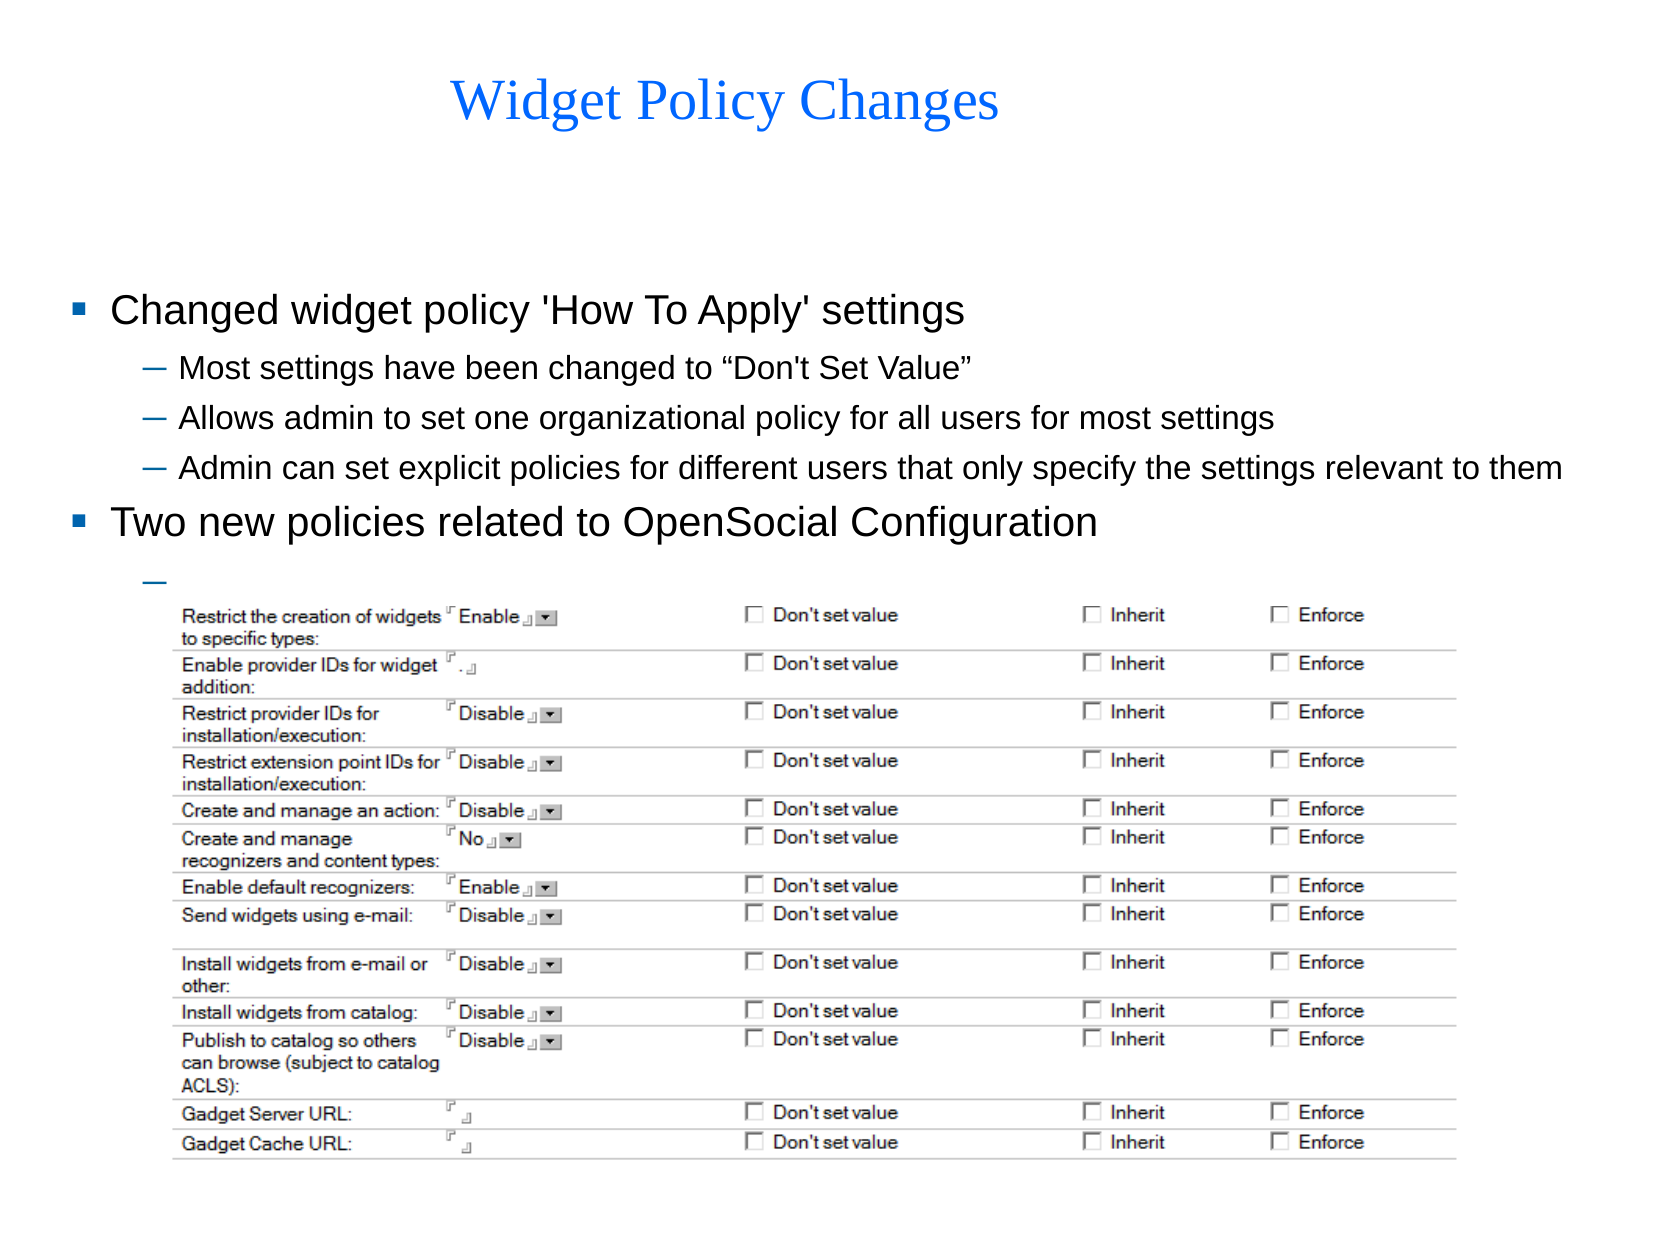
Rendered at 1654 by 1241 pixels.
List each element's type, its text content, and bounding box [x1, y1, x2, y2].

picture [168, 606, 1463, 1163]
title Widget Policy Changes [450, 37, 1610, 165]
list Changed widget policy 'How To Apply' settings Most settings have been changed to “Don't Set Value” Allows admin to set one organizational policy for all users for most settings Admin can set explicit policies for different users that only specify the settings relevant to them Two new policies related to OpenSocial Configuration [54, 288, 1605, 1093]
